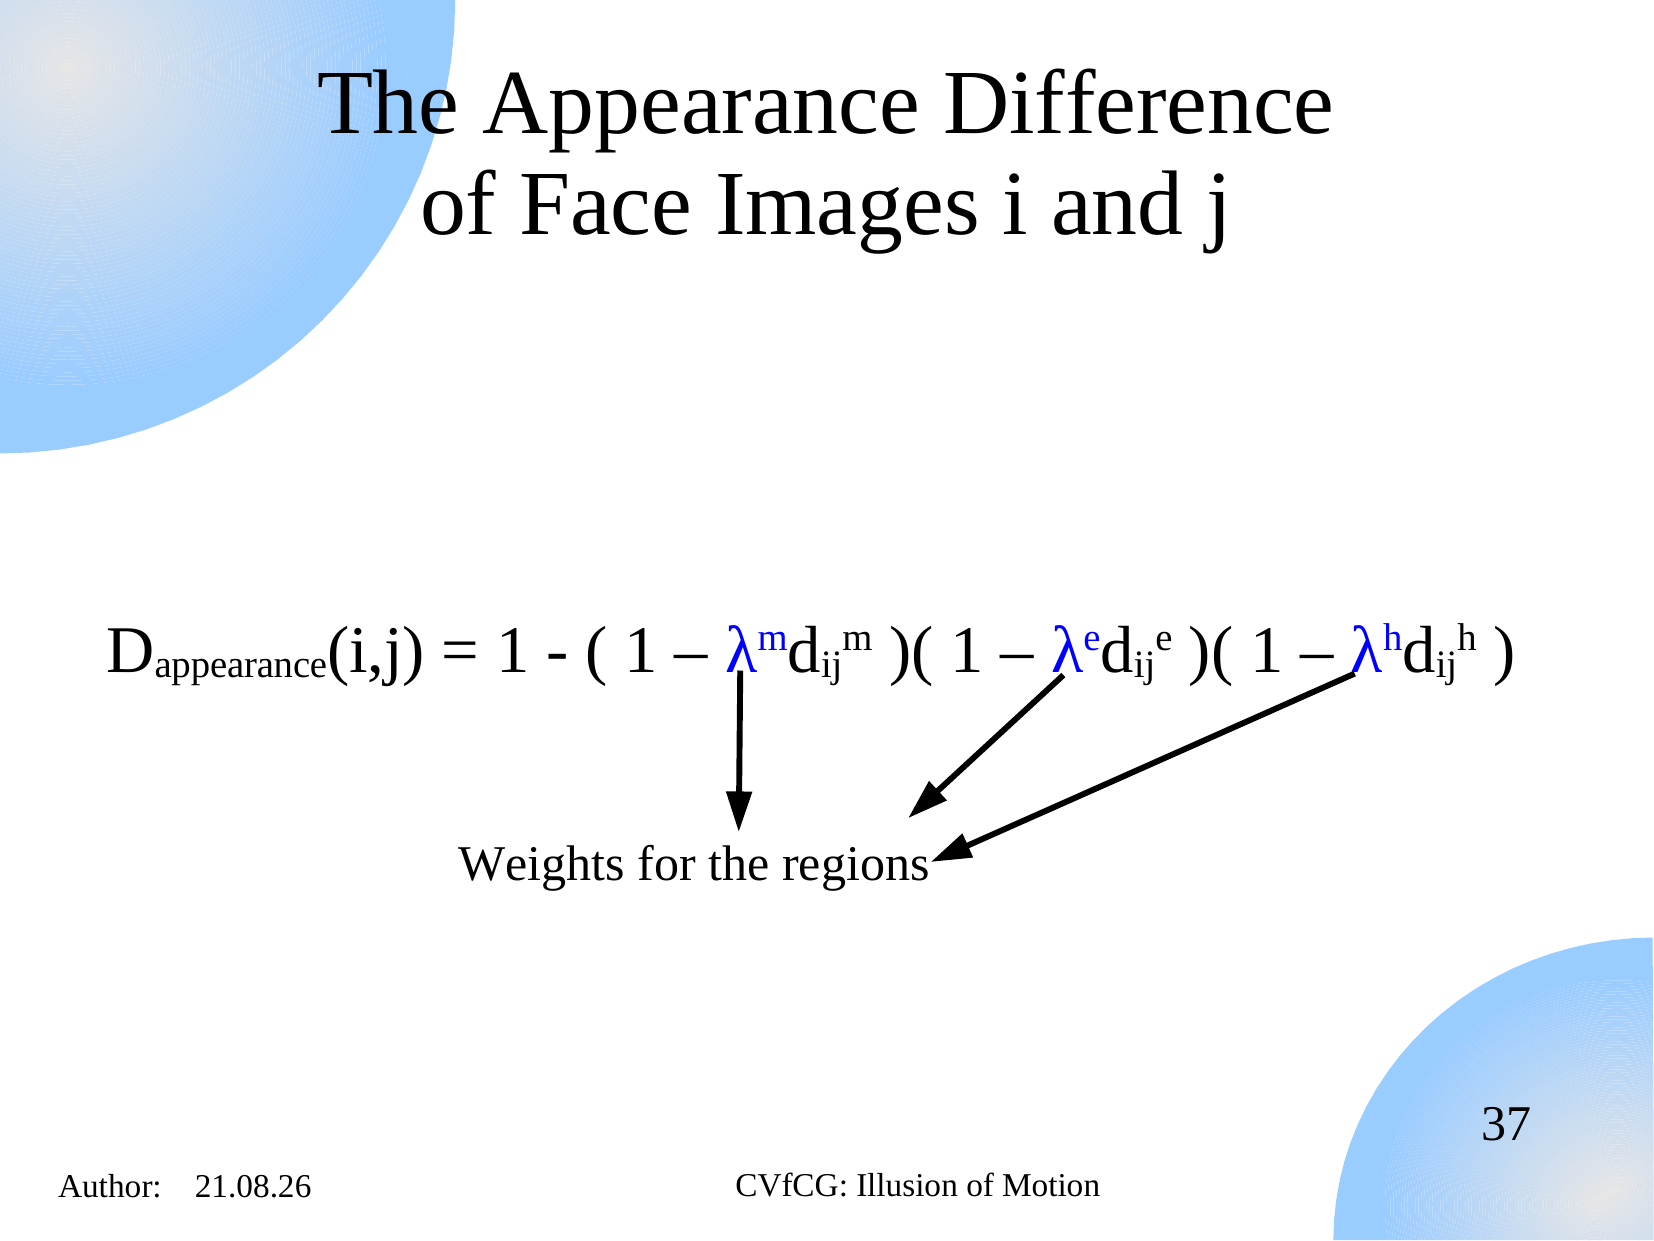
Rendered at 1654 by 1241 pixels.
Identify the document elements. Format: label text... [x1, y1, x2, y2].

text_box <number> [1401, 1095, 1611, 1152]
subtitle Dappearance(i,j) = 1 - ( 1 – λmdijm )( 1 – λedije )( 1 – λhdijh ) [82, 290, 1571, 1010]
text_box CVfCG: Illusion of Motion [735, 1166, 1346, 1204]
title The Appearance Difference of Face Images i and j [82, 49, 1571, 257]
text_box Weights for the regions [458, 835, 985, 892]
